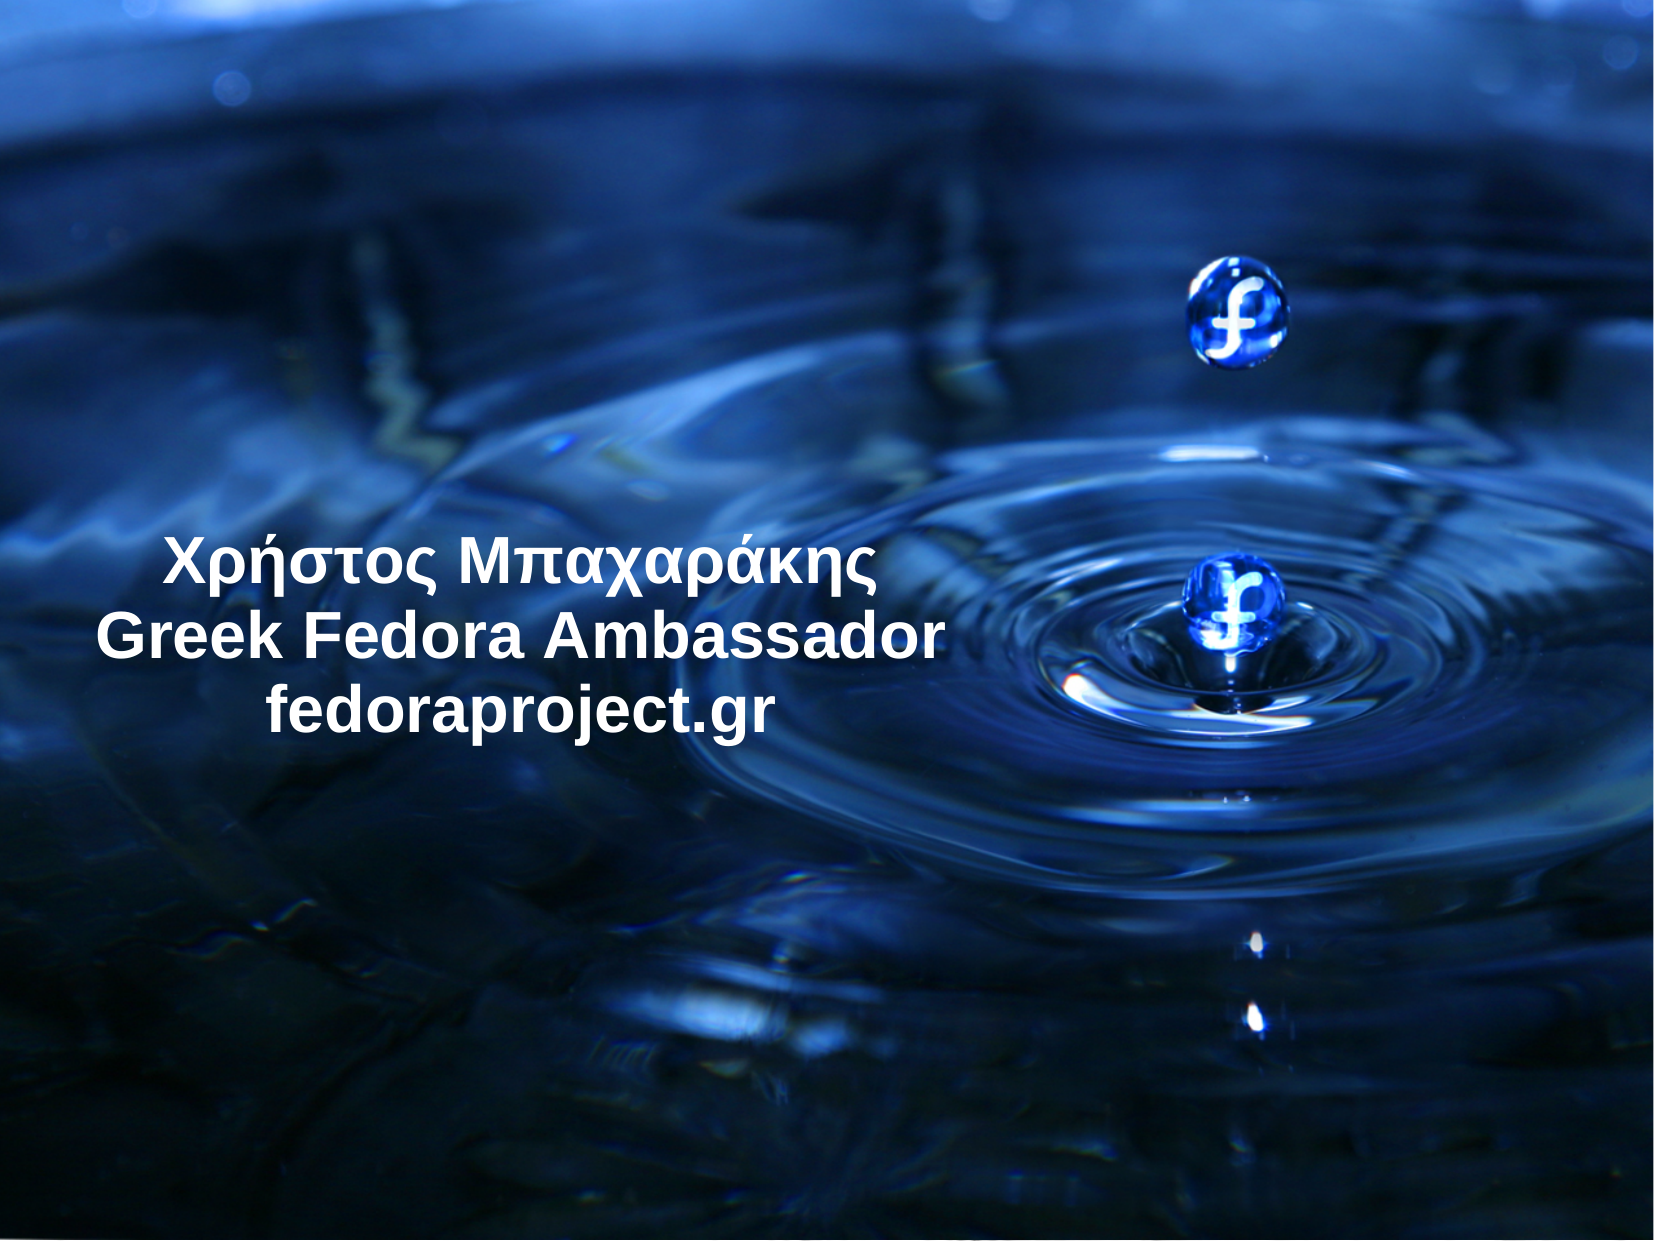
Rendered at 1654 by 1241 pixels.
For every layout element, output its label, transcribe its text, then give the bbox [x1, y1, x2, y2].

picture [0, 0, 1654, 1241]
subtitle Χρήστος Μπαχαράκης Greek Fedora Ambassador fedoraproject.gr [0, 353, 1215, 917]
